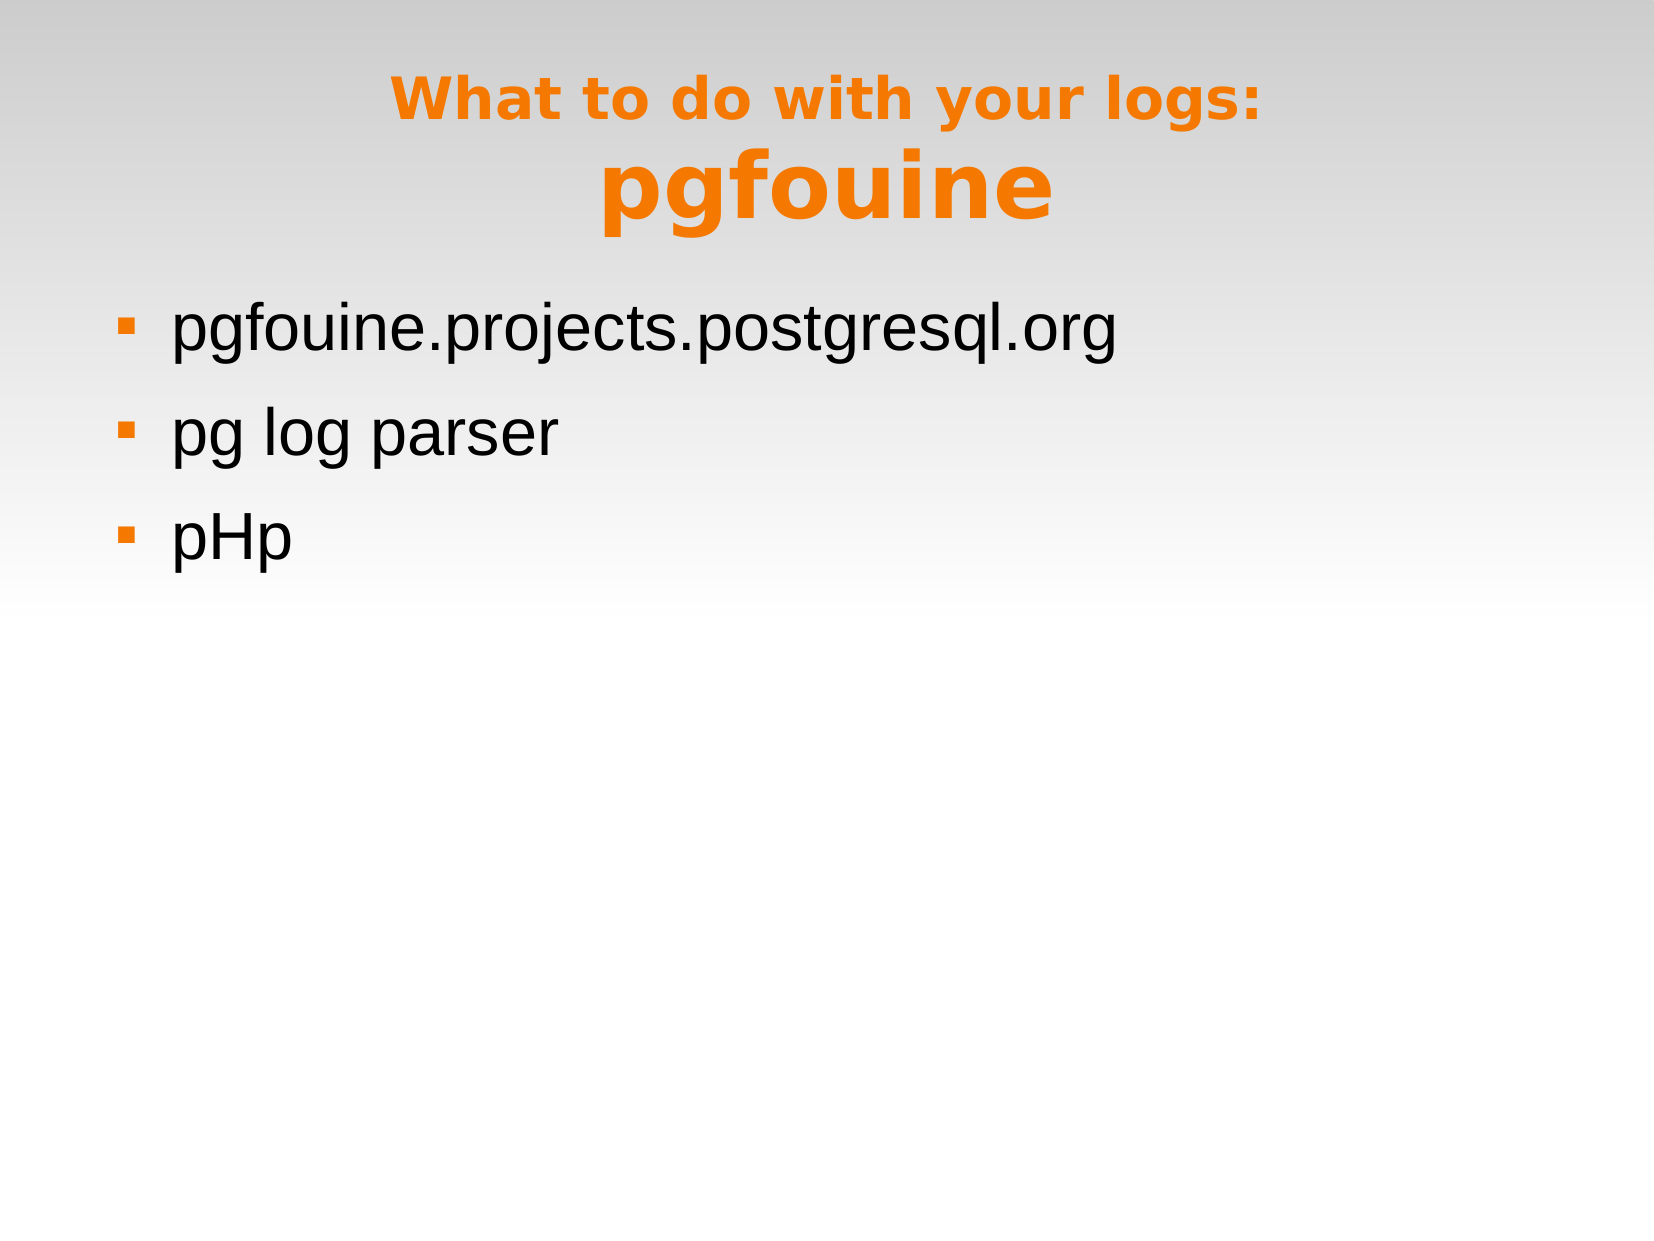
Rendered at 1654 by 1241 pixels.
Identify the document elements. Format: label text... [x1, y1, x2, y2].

list pgfouine.projects.postgresql.org pg log parser pHp [82, 290, 1571, 1094]
title What to do with your logs: pgfouine [82, 49, 1571, 257]
